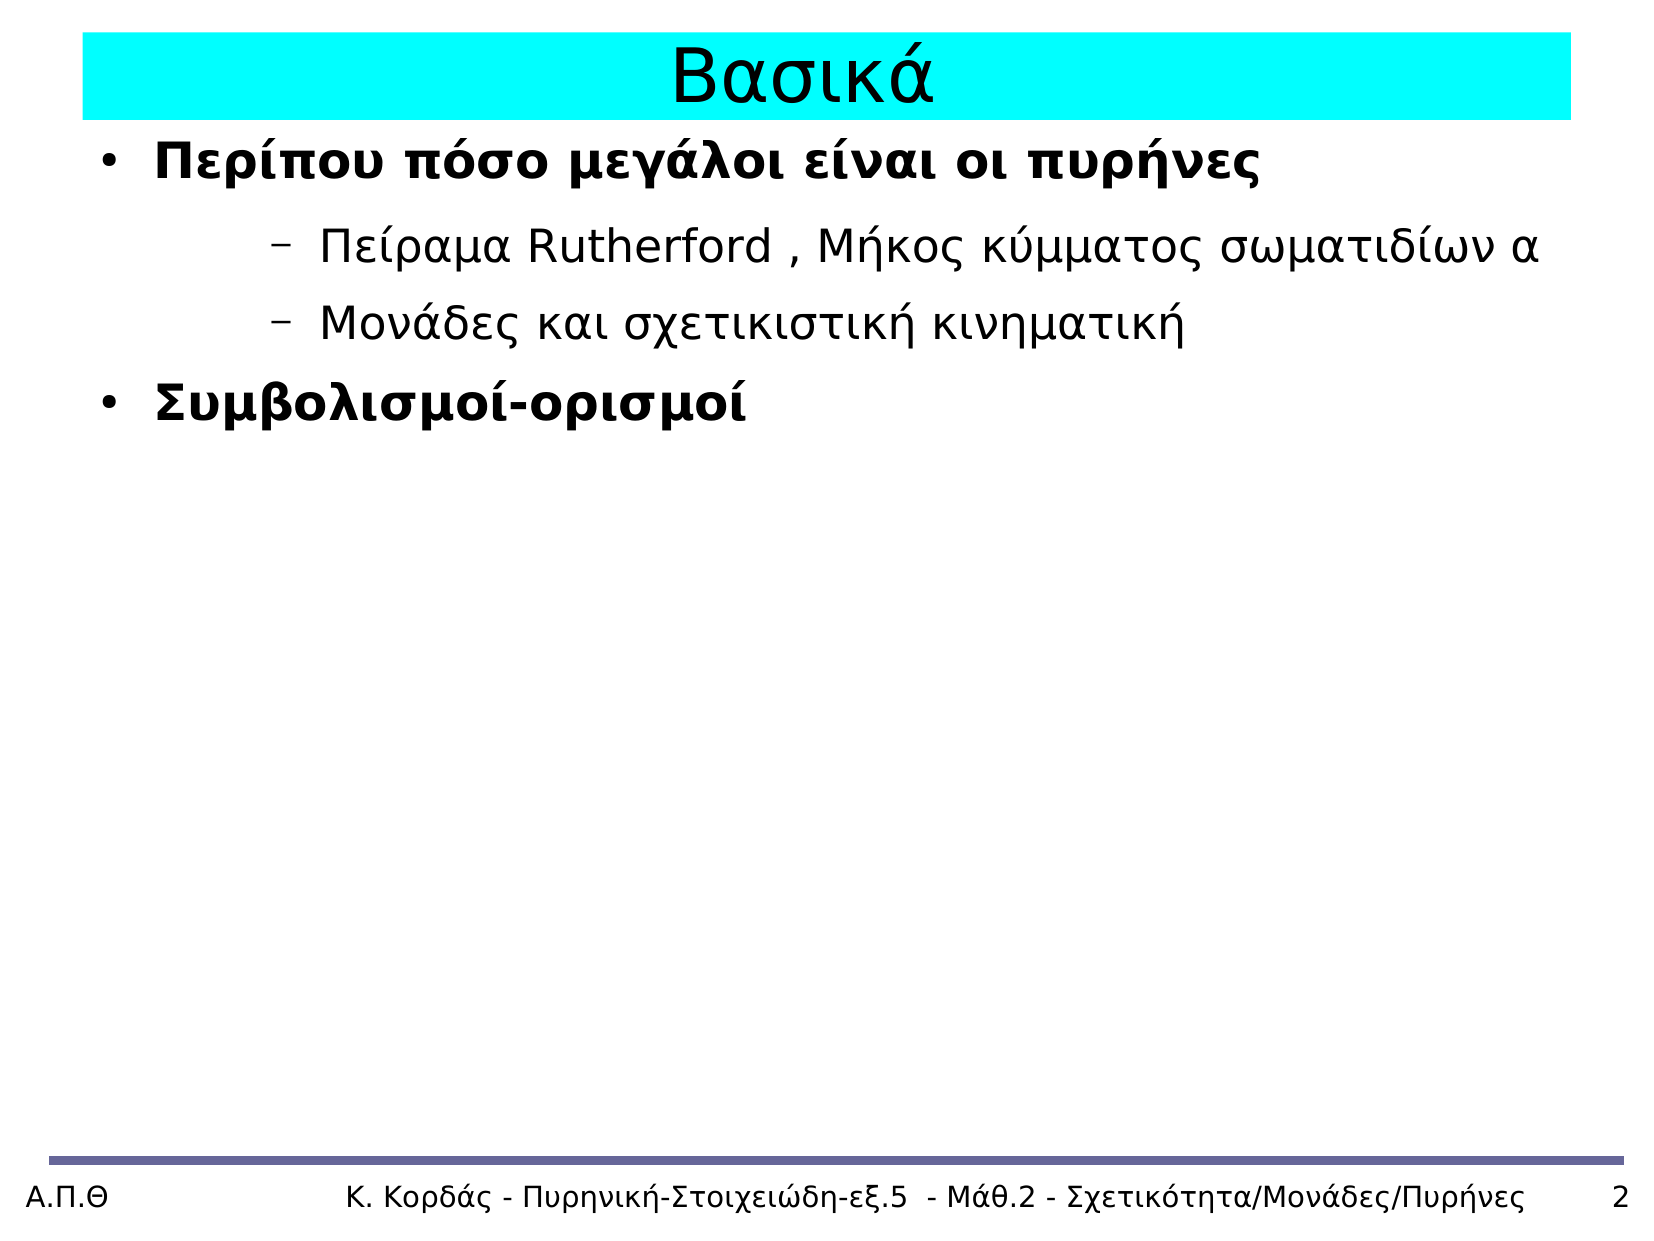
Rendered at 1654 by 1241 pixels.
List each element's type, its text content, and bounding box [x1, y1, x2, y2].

title Βασικά [82, 32, 1571, 120]
list Περίπου πόσο μεγάλοι είναι οι πυρήνες Πείραμα Rutherford , Μήκος κύμματος σωματιδίων α Μονάδες και σχετικιστική κινηματική Συμβολισμοί-ορισμοί [82, 132, 1571, 1094]
